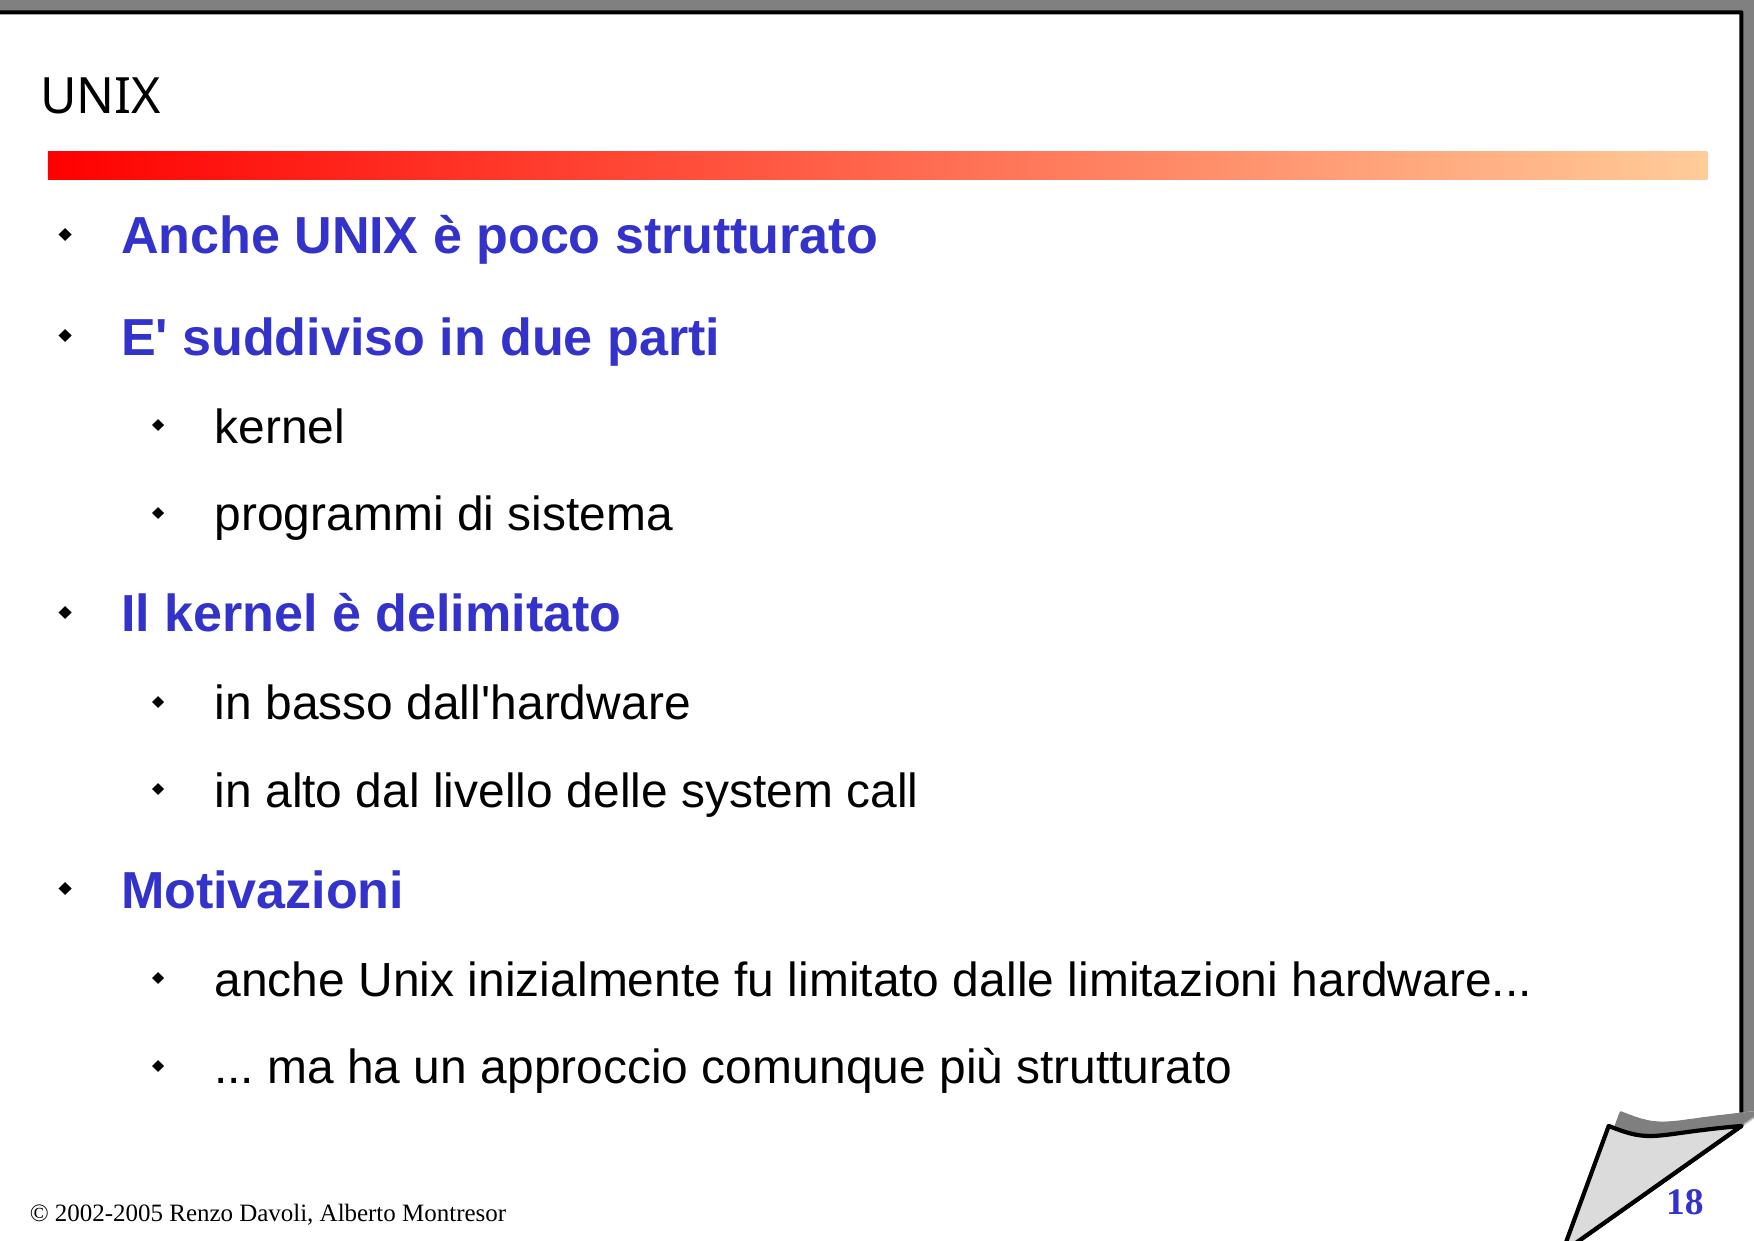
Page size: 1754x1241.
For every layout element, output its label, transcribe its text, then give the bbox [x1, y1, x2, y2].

title UNIX [40, 49, 1714, 144]
list Anche UNIX è poco strutturato E' suddiviso in due parti kernel programmi di sistema Il kernel è delimitato in basso dall'hardware in alto dal livello delle system call Motivazioni anche Unix inizialmente fu limitato dalle limitazioni hardware... ... ma ha un approccio comunque più strutturato [58, 206, 1696, 1132]
